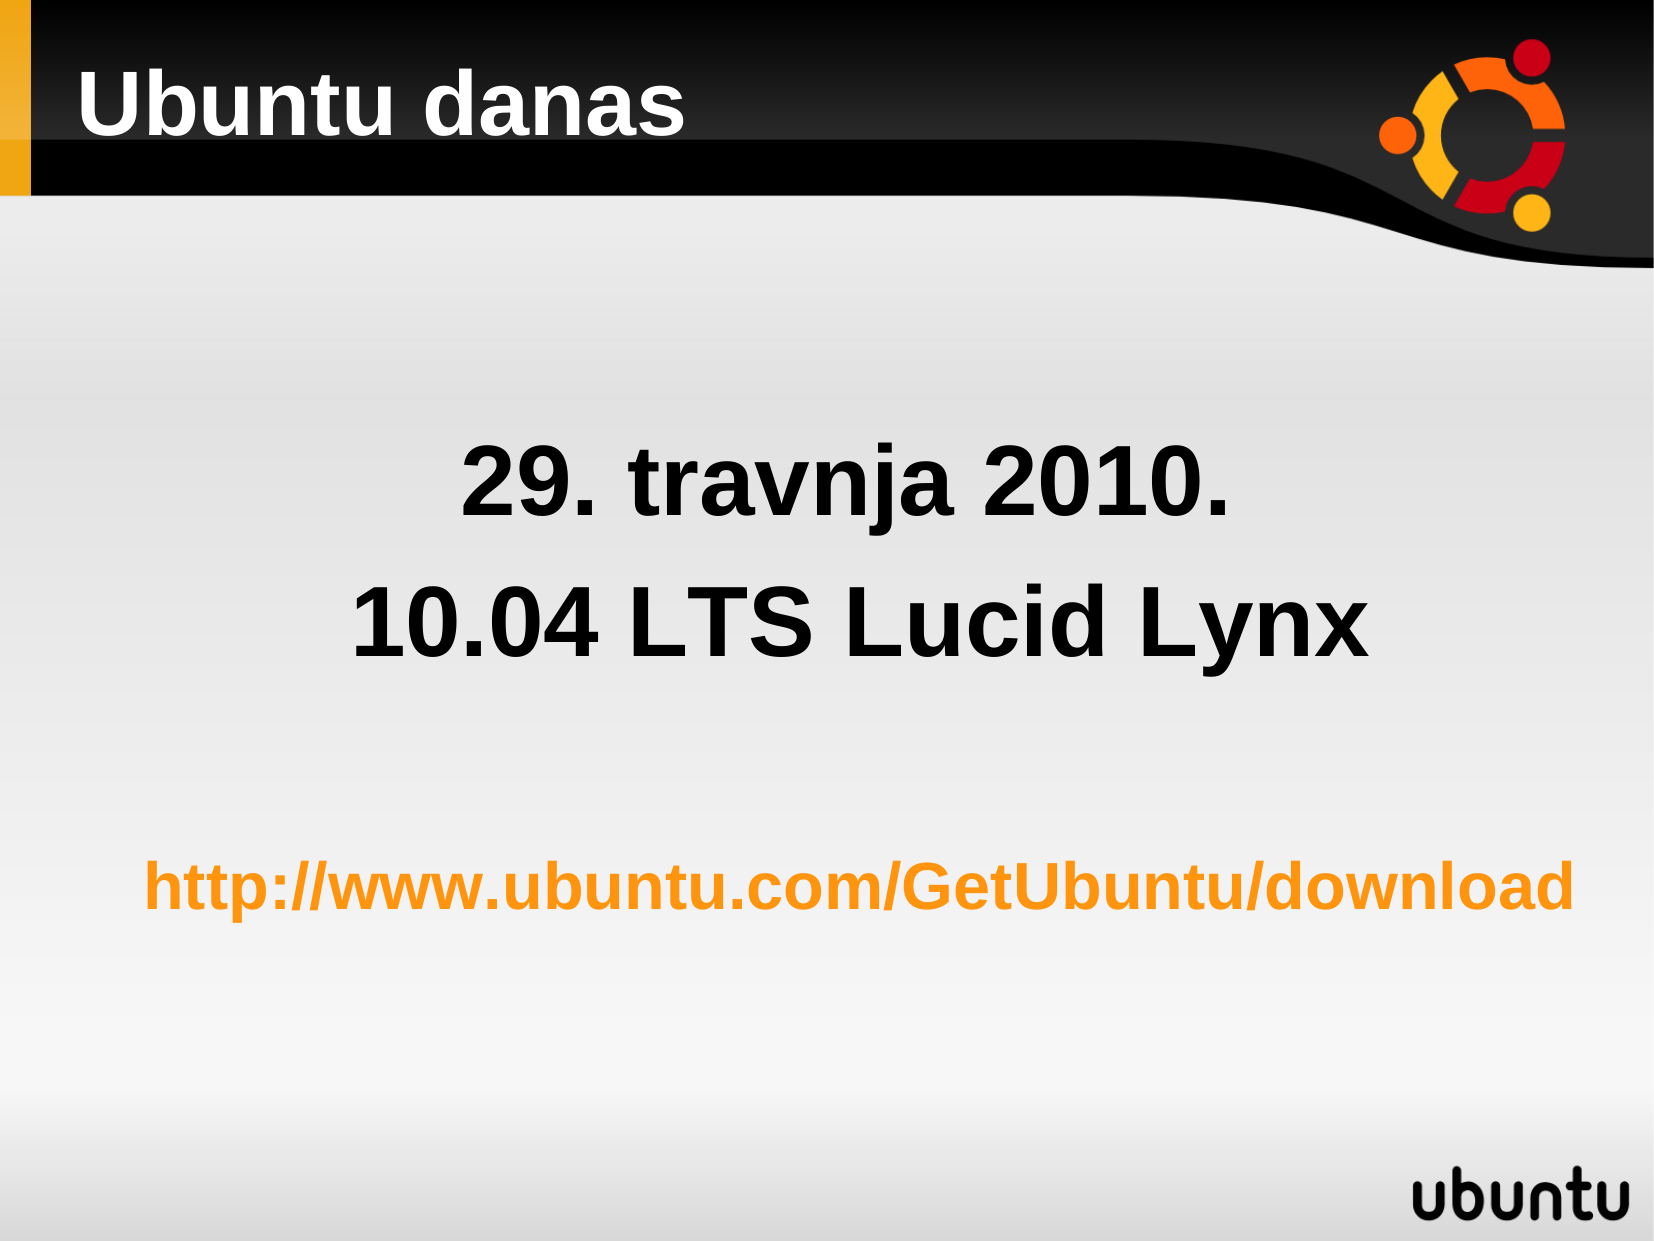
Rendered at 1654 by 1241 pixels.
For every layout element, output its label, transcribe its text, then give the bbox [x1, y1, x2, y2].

title Ubuntu danas [76, 7, 1565, 200]
text_box 29. travnja 2010. 10.04 LTS Lucid Lynx http://www.ubuntu.com/GetUbuntu/download [37, 424, 1613, 1051]
picture [0, 0, 1654, 1241]
